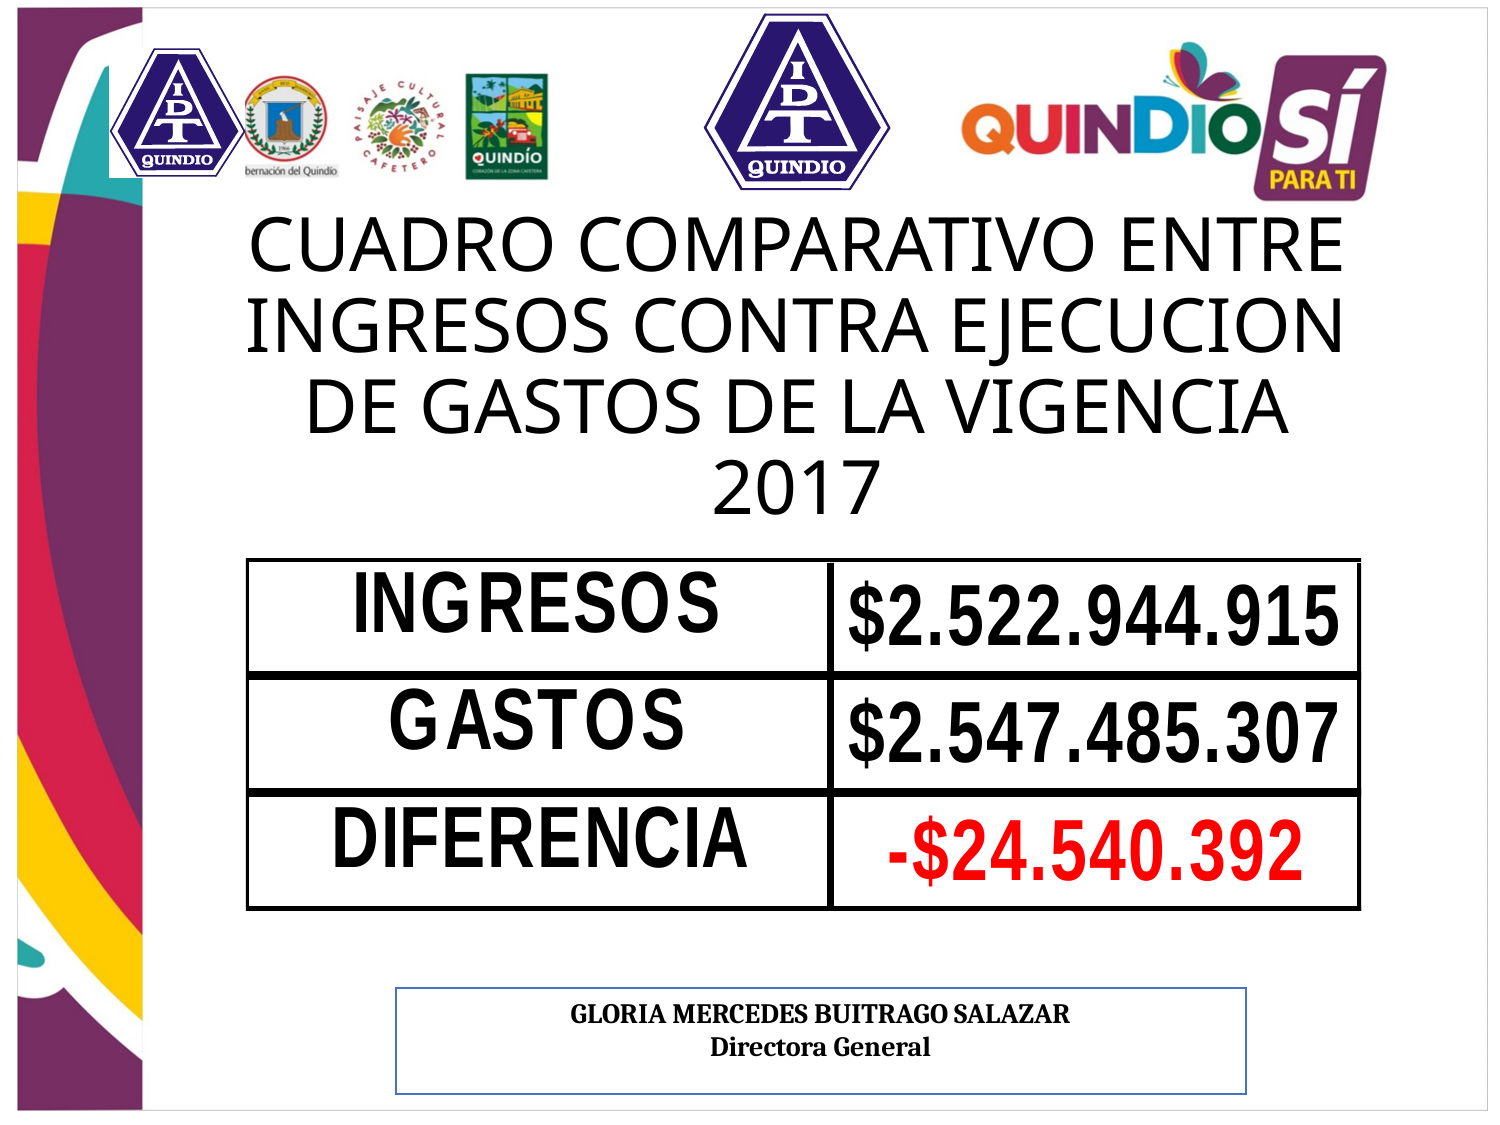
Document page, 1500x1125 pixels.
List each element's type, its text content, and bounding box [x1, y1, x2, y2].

text_box GLORIA MERCEDES BUITRAGO SALAZAR Directora General [395, 987, 1247, 1094]
picture [17, 7, 1488, 1111]
title CUADRO COMPARATIVO ENTRE INGRESOS CONTRA EJECUCION DE GASTOS DE LA VIGENCIA 2017 [218, 234, 1376, 563]
